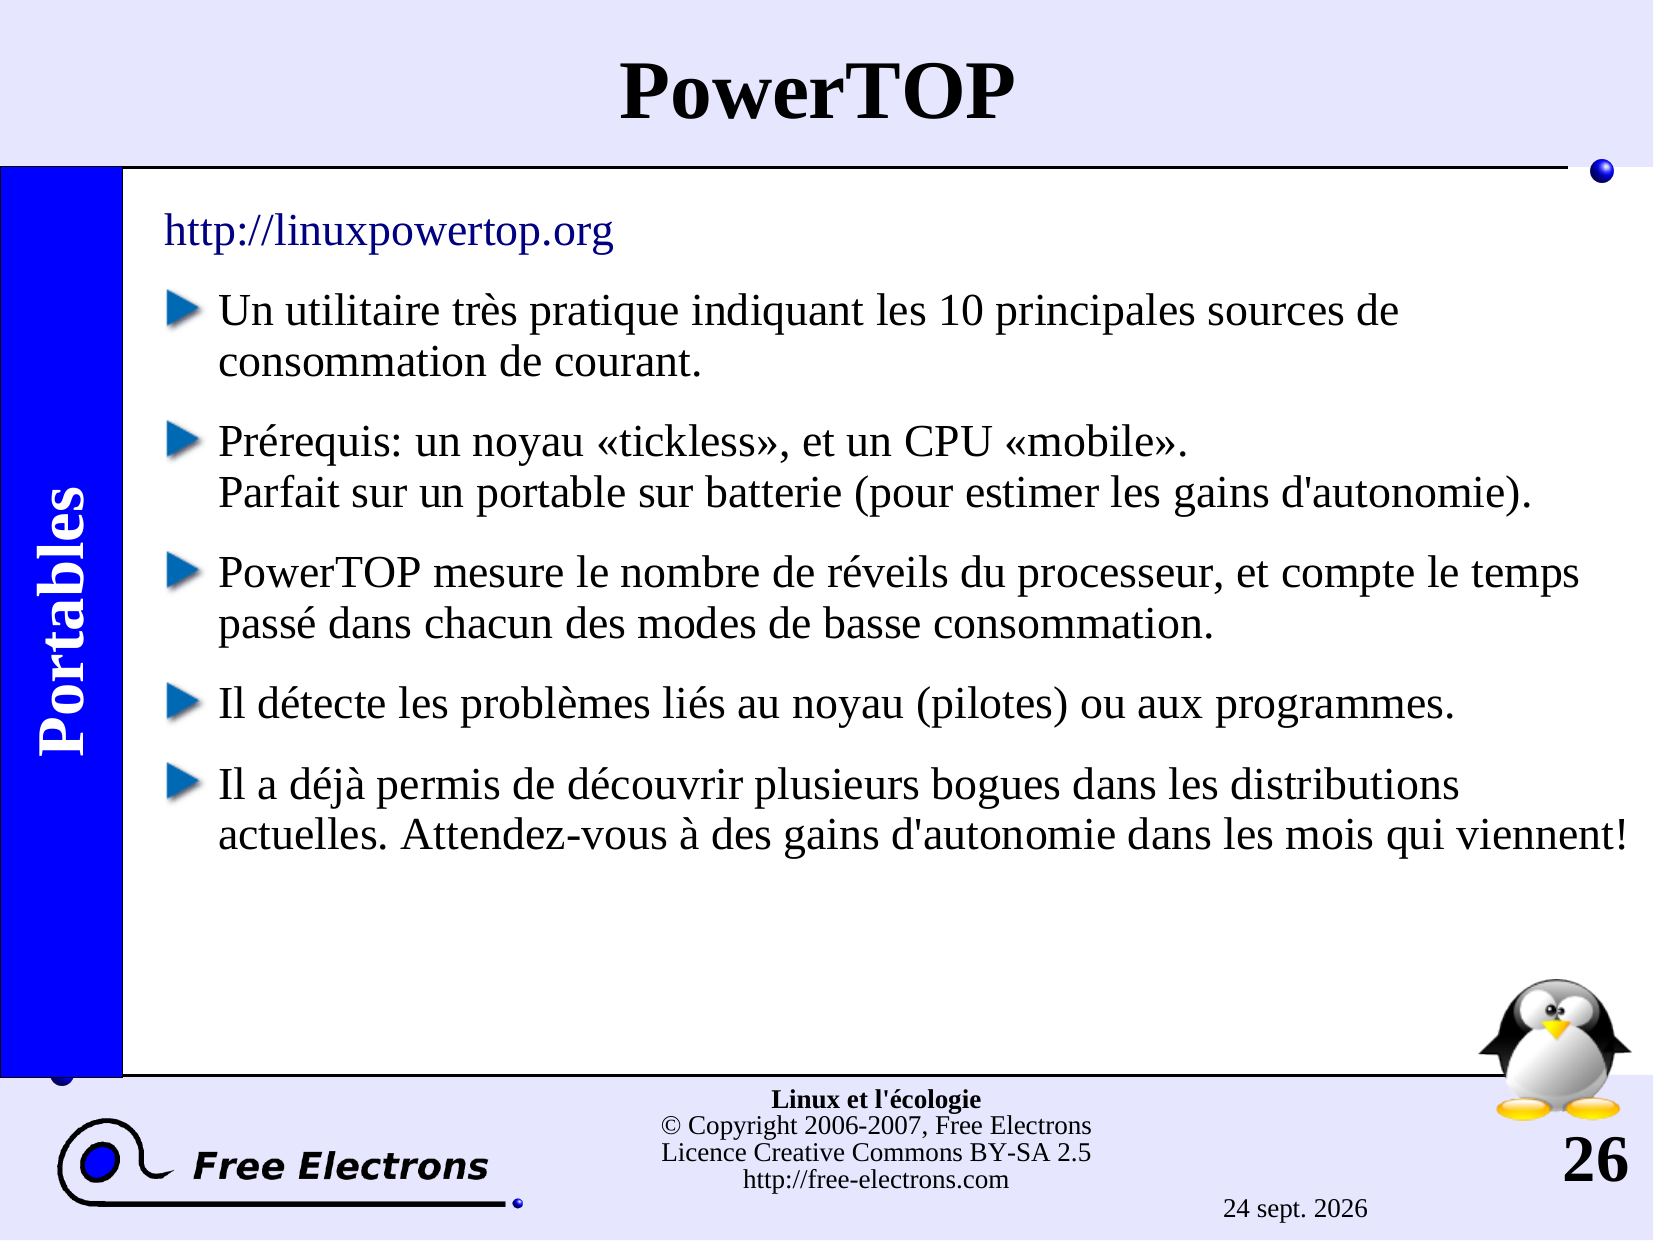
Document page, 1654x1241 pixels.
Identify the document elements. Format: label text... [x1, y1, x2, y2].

picture [50, 1107, 527, 1216]
list http://linuxpowertop.org Un utilitaire très pratique indiquant les 10 principales sources de consommation de courant. Prérequis: un noyau «tickless», et un CPU «mobile». Parfait sur un portable sur batterie (pour estimer les gains d'autonomie). PowerTOP mesure le nombre de réveils du processeur, et compte le temps passé dans chacun des modes de basse consommation. Il détecte les problèmes liés au noyau (pilotes) ou aux programmes. Il a déjà permis de découvrir plusieurs bogues dans les distributions actuelles. Attendez-vous à des gains d'autonomie dans les mois qui viennent! [147, 204, 1635, 1055]
picture [1476, 1055, 1634, 1121]
text_box Portables [0, 166, 123, 1078]
title PowerTOP [33, 29, 1604, 153]
